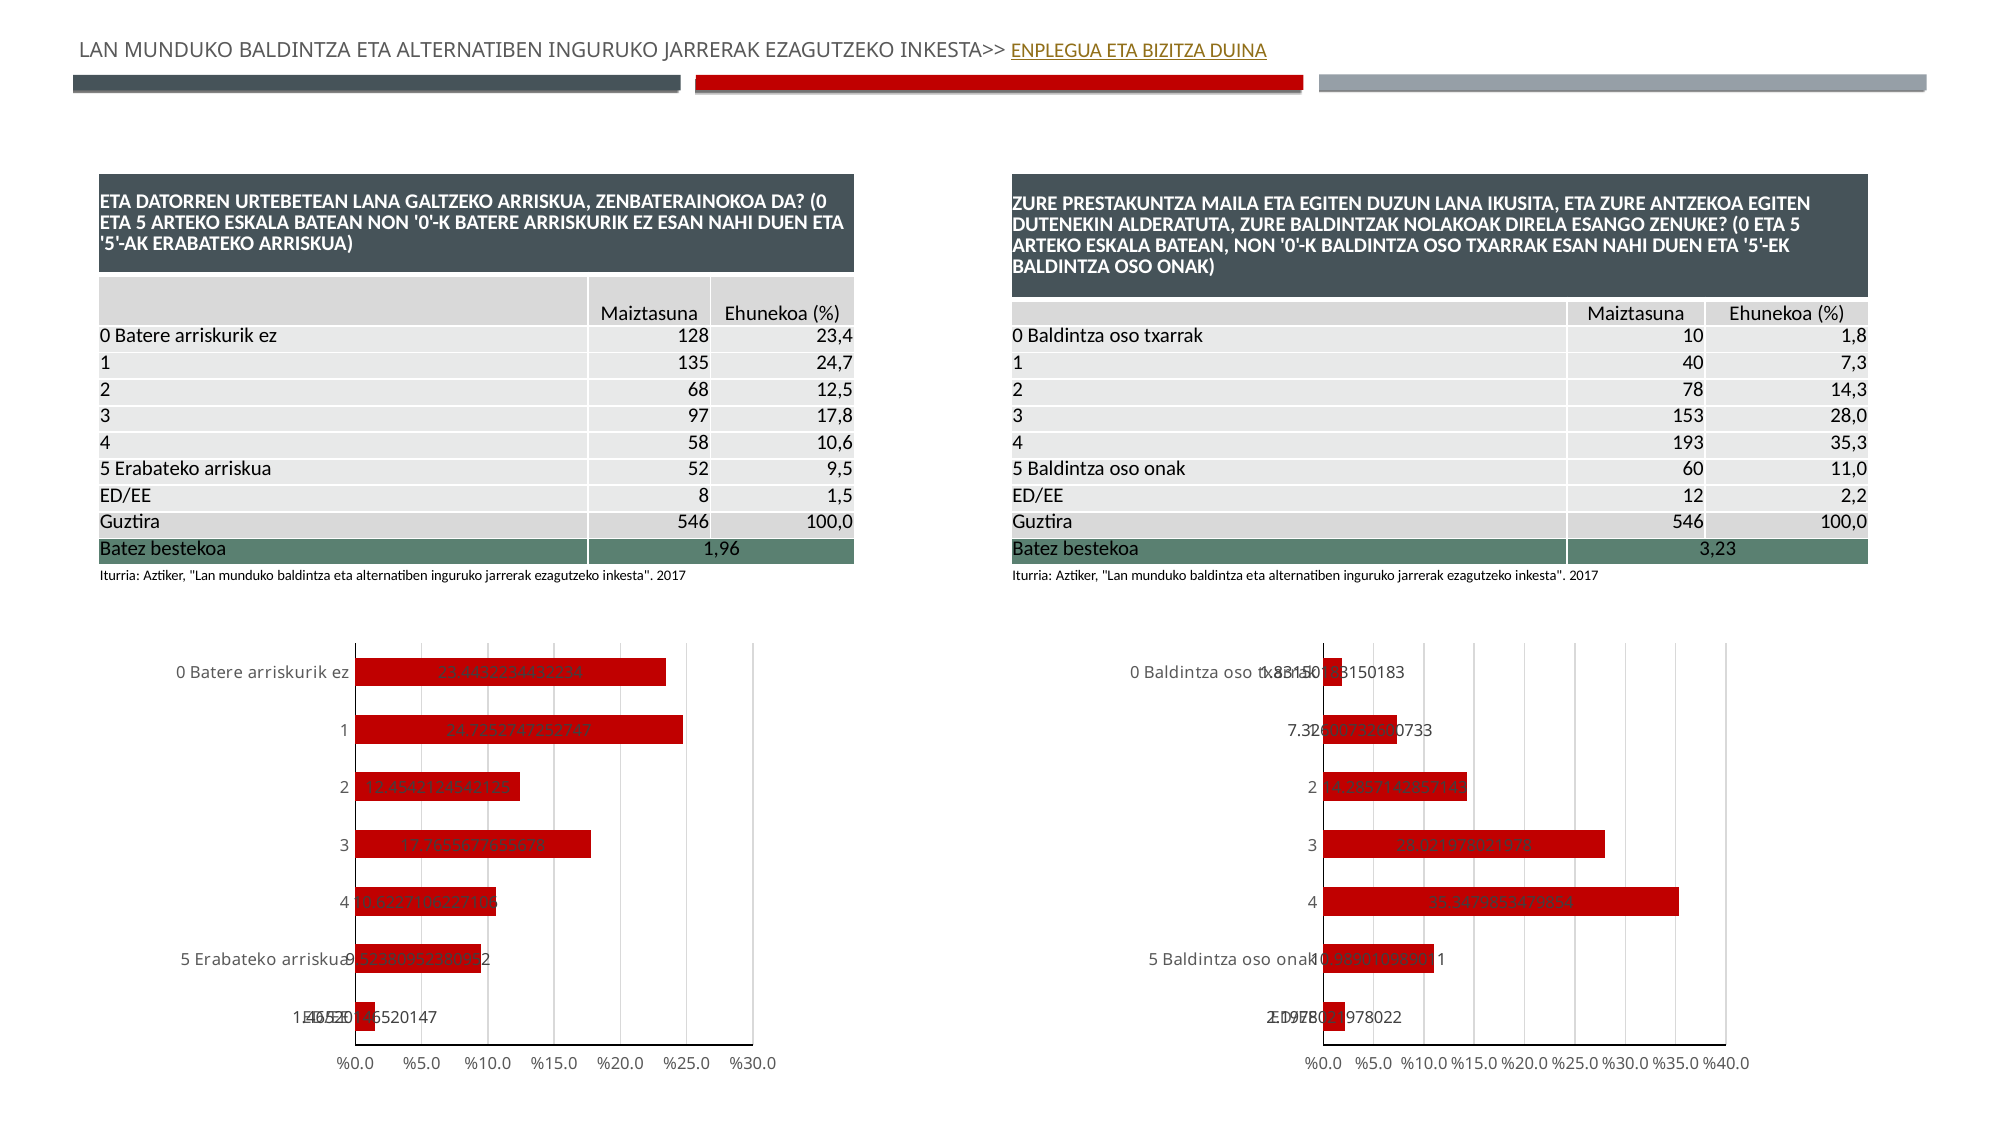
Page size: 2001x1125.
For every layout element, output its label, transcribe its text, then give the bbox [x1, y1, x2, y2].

chart [1116, 634, 1763, 1084]
table_cell 28,0 [1706, 407, 1868, 431]
table_cell 40 [1568, 353, 1704, 378]
table_cell 35,3 [1706, 433, 1868, 458]
table_cell Guztira [1012, 513, 1566, 538]
table_cell 2 [1012, 380, 1566, 405]
table_cell 8 [589, 486, 710, 511]
table_cell 1 [99, 353, 587, 378]
table_cell [99, 277, 587, 325]
table_cell 135 [589, 353, 710, 378]
table_cell 100,0 [1706, 513, 1868, 538]
table_cell 1,8 [1706, 327, 1868, 352]
table_cell Ehunekoa (%) [1706, 302, 1868, 325]
table_cell 97 [589, 407, 710, 431]
table_cell 3 [1012, 407, 1566, 431]
table_cell 11,0 [1706, 460, 1868, 484]
table_cell 2,2 [1706, 486, 1868, 511]
table_cell Maiztasuna [1568, 302, 1704, 325]
table_cell 60 [1568, 460, 1704, 484]
table_cell 0 Baldintza oso txarrak [1012, 327, 1566, 352]
table_cell 546 [1568, 513, 1704, 538]
table_cell 9,5 [711, 460, 854, 484]
table_cell 0 Batere arriskurik ez [99, 327, 587, 352]
table_cell 1 [1012, 353, 1566, 378]
table_cell 52 [589, 460, 710, 484]
table_cell 5 Erabateko arriskua [99, 460, 587, 484]
table_cell 58 [589, 433, 710, 458]
table_cell 23,4 [711, 327, 854, 352]
table_cell ED/EE [1012, 486, 1566, 511]
table_cell 17,8 [711, 407, 854, 431]
table_cell [1012, 302, 1566, 325]
table_cell 10,6 [711, 433, 854, 458]
table_cell 7,3 [1706, 353, 1868, 378]
table_cell Ehunekoa (%) [711, 277, 854, 325]
table_cell 78 [1568, 380, 1704, 405]
table_cell 12,5 [711, 380, 854, 405]
table_cell 3 [99, 407, 587, 431]
table_cell 10 [1568, 327, 1704, 352]
table_cell Guztira [99, 513, 587, 538]
table_header ETA DATORREN URTEBETEAN LANA GALTZEKO ARRISKUA, ZENBATERAINOKOA DA? (0 ETA 5 ARTEKO ESKALA BATEAN NON '0'-K BATERE ARRISKURIK EZ ESAN NAHI DUEN ETA '5'-AK ERABATEKO ARRISKUA) [99, 174, 854, 272]
text_box LAN MUNDUKO BALDINTZA ETA ALTERNATIBEN INGURUKO JARRERAK EZAGUTZEKO INKESTA>> ENPLEGUA ETA BIZITZA DUINA [64, 29, 1926, 69]
table_cell 68 [589, 380, 710, 405]
table_cell 546 [589, 513, 710, 538]
table_cell 5 Baldintza oso onak [1012, 460, 1566, 484]
table_cell Batez bestekoa [1012, 539, 1566, 564]
table_cell Maiztasuna [589, 277, 710, 325]
table_cell 100,0 [711, 513, 854, 538]
table_cell 12 [1568, 486, 1704, 511]
table_cell 128 [589, 327, 710, 352]
table_cell Batez bestekoa [99, 539, 587, 564]
table_cell 193 [1568, 433, 1704, 458]
table_cell 1,96 [589, 539, 854, 564]
table_cell 153 [1568, 407, 1704, 431]
table_cell 4 [1012, 433, 1566, 458]
table_cell 4 [99, 433, 587, 458]
table_cell 3,23 [1568, 539, 1868, 564]
table_cell Iturria: Aztiker, "Lan munduko baldintza eta alternatiben inguruko jarrerak ezagutzeko inkesta". 2017 [1012, 566, 1868, 583]
table_cell 1,5 [711, 486, 854, 511]
table_header ZURE PRESTAKUNTZA MAILA ETA EGITEN DUZUN LANA IKUSITA, ETA ZURE ANTZEKOA EGITEN DUTENEKIN ALDERATUTA, ZURE BALDINTZAK NOLAKOAK DIRELA ESANGO ZENUKE? (0 ETA 5 ARTEKO ESKALA BATEAN, NON '0'-K BALDINTZA OSO TXARRAK ESAN NAHI DUEN ETA '5'-EK BALDINTZA OSO ONAK) [1012, 174, 1868, 297]
table_cell Iturria: Aztiker, "Lan munduko baldintza eta alternatiben inguruko jarrerak ezagutzeko inkesta". 2017 [99, 566, 854, 583]
table_cell 24,7 [711, 353, 854, 378]
chart [163, 634, 789, 1084]
table_cell 2 [99, 380, 587, 405]
table_cell 14,3 [1706, 380, 1868, 405]
table_cell ED/EE [99, 486, 587, 511]
